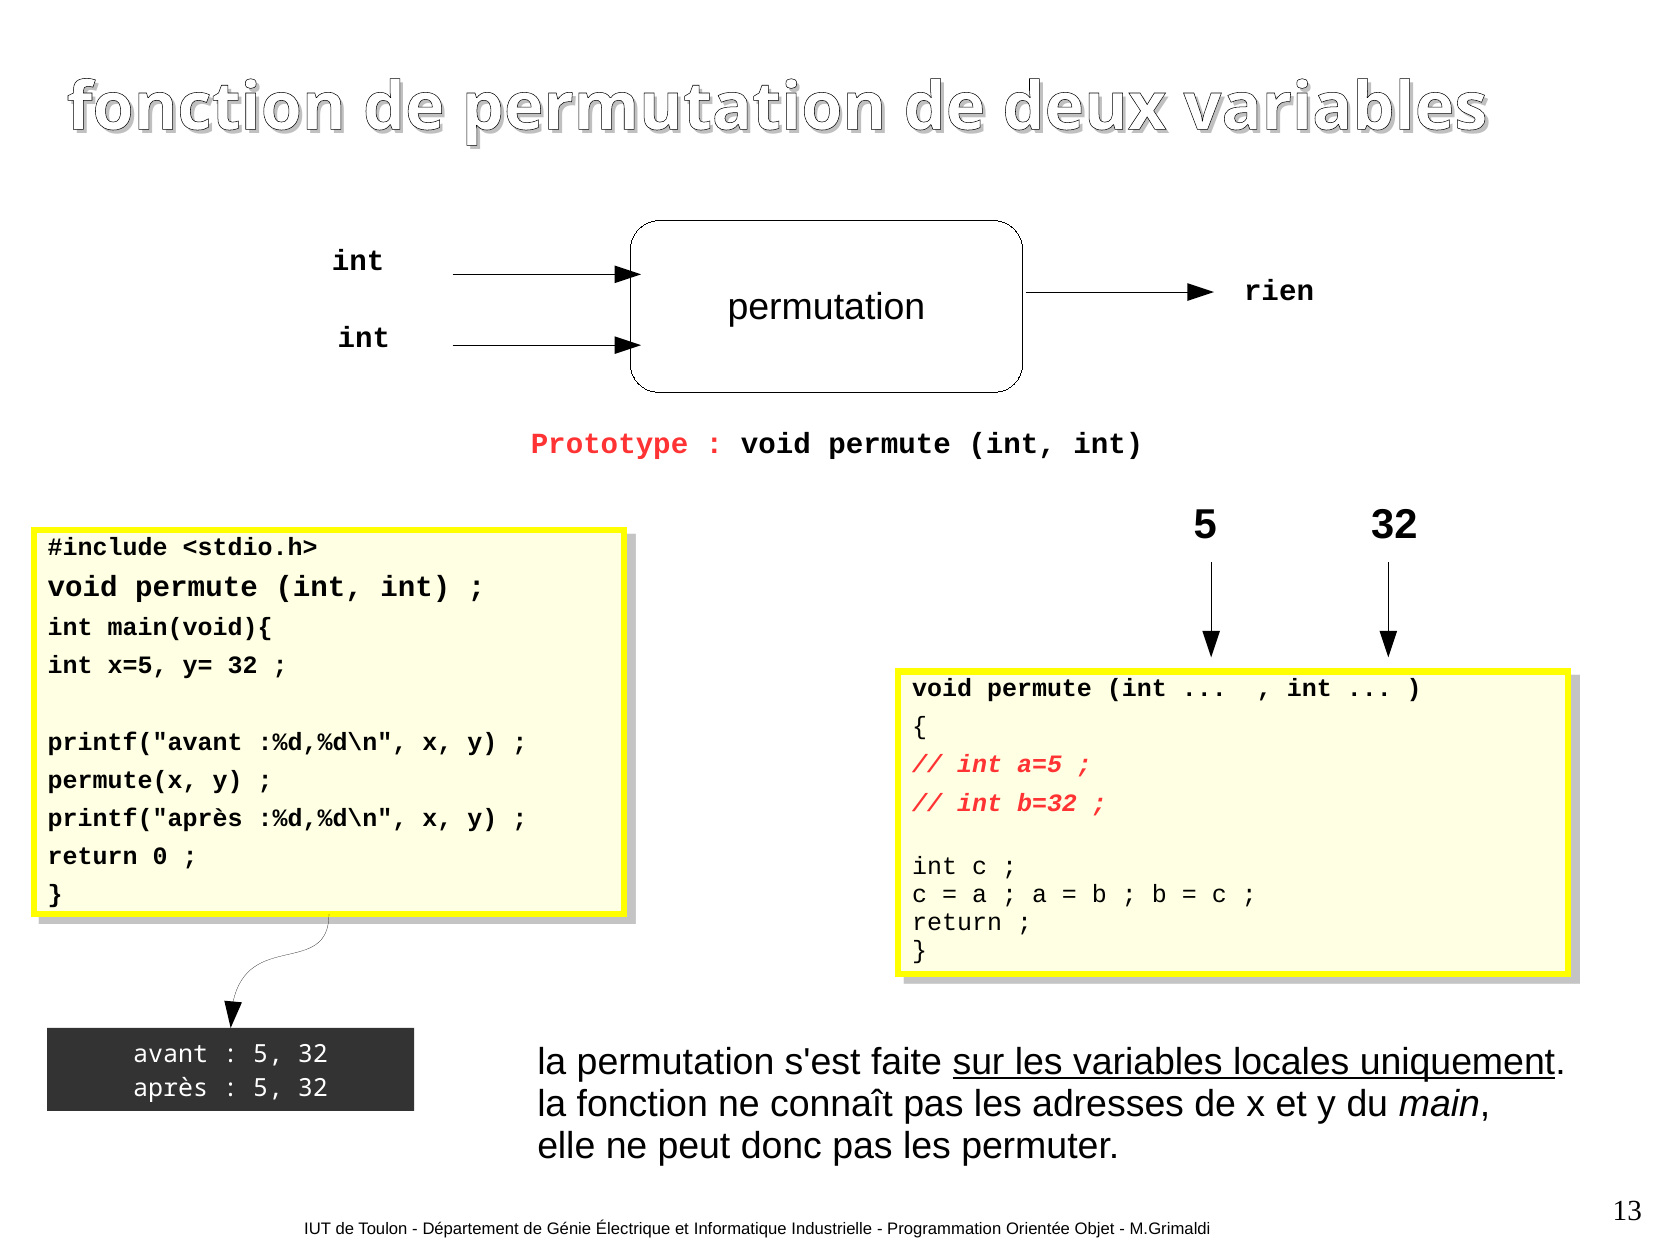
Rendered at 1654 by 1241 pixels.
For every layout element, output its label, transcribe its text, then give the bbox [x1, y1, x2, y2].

text_box rien [1208, 271, 1350, 322]
text_box Prototype : void permute (int, int) [387, 425, 1287, 500]
text_box 32 [1356, 493, 1433, 563]
text_box int [275, 319, 453, 374]
text_box la permutation s'est faite sur les variables locales uniquement. la fonction ne connaît pas les adresses de x et y du main, elle ne peut donc pas les permuter. [522, 1033, 1581, 1188]
title fonction de permutation de deux variables [50, 0, 1539, 208]
text_box int [269, 242, 447, 298]
text_box #include <stdio.h> void permute (int, int) ; int main(void){ int x=5, y= 32 ; printf("avant :%d,%d\n", x, y) ; permute(x, y) ; printf("après :%d,%d\n", x, y) ; return 0 ; } [33, 530, 625, 915]
text_box permutation [630, 220, 1023, 393]
text_box 5 [1179, 493, 1232, 563]
text_box avant : 5, 32 après : 5, 32 [47, 1027, 415, 1111]
text_box void permute (int ... , int ... ) { // int a=5 ; // int b=32 ; int c ; c = a ; a = b ; b = c ; return ; } [898, 671, 1569, 974]
